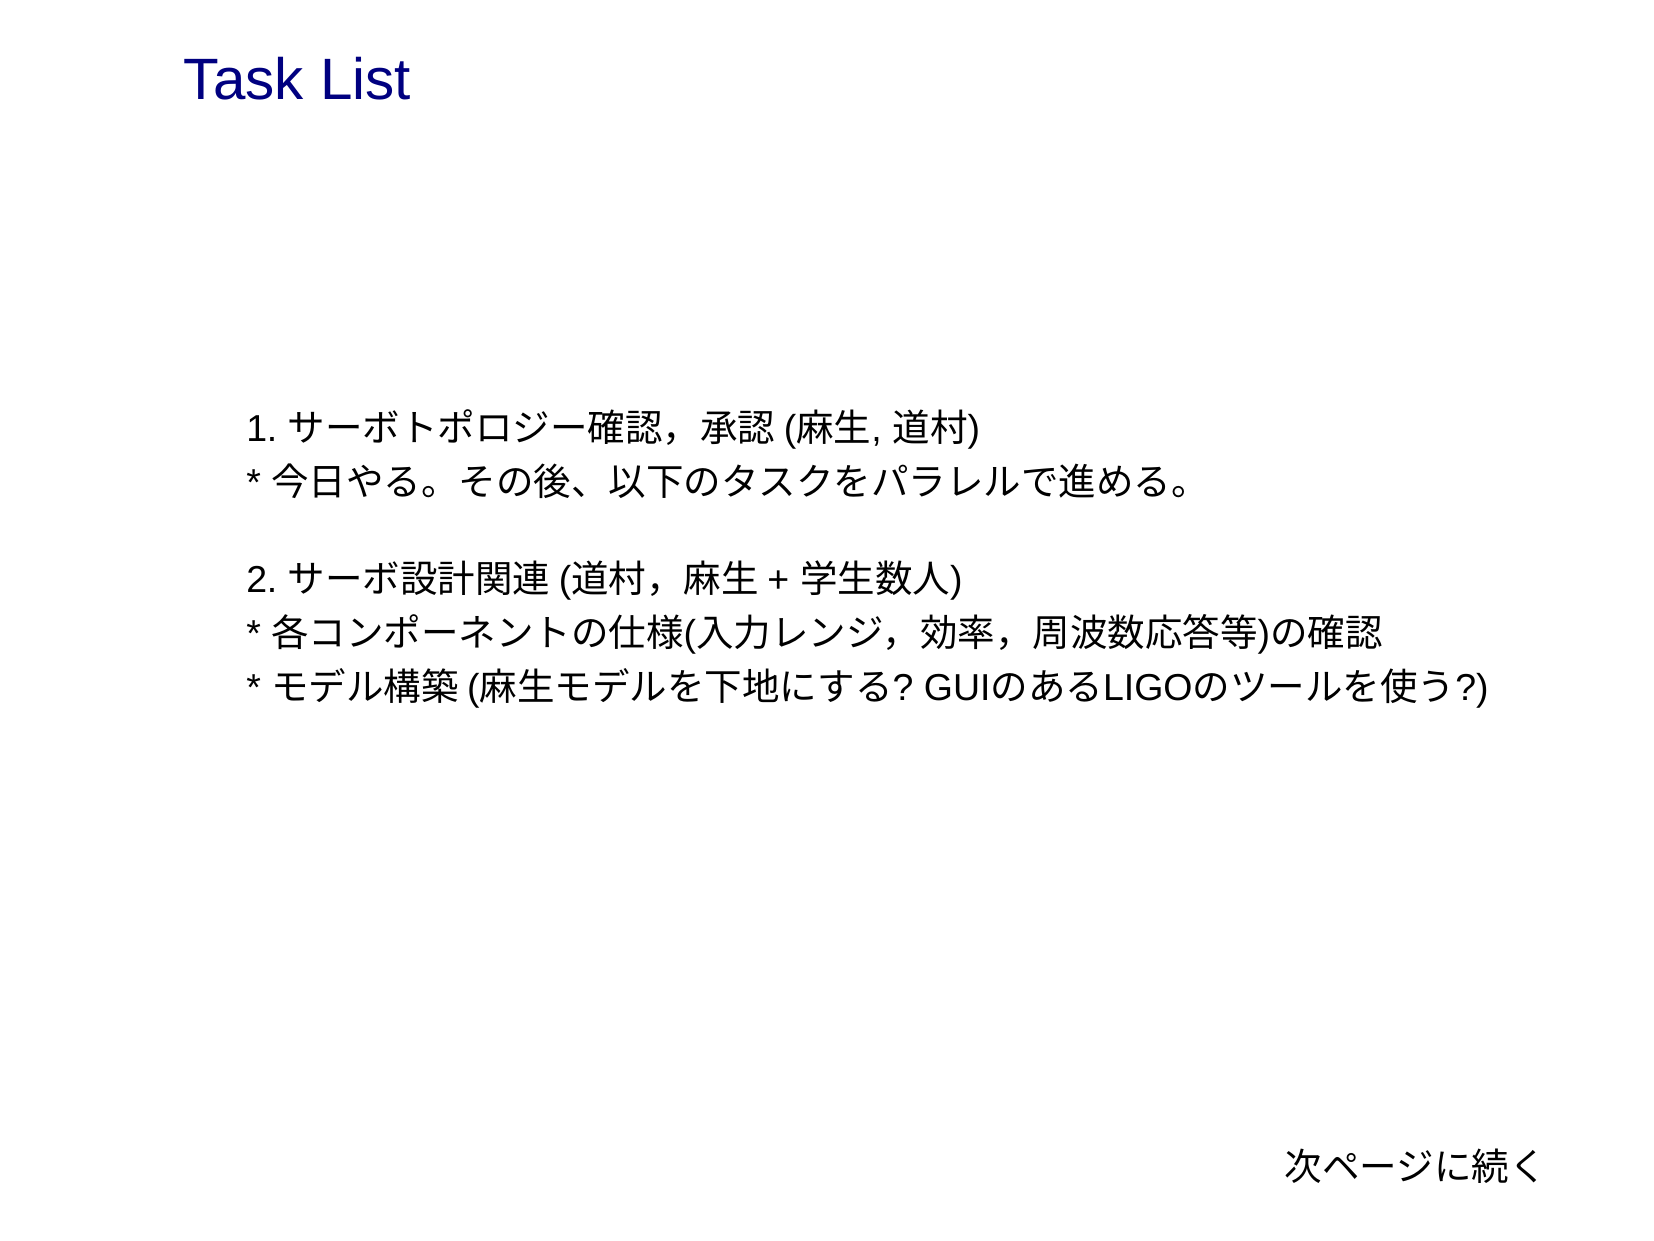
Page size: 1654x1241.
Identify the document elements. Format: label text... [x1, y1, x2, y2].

text_box Task List [169, 39, 427, 120]
text_box 1. サーボトポロジー確認，承認 (麻生, 道村) * 今日やる。その後、以下のタスクをパラレルで進める。 2. サーボ設計関連 (道村，麻生 + 学生数人) * 各コンポーネントの仕様(入力レンジ，効率，周波数応答等)の確認 * モデル構築 (麻生モデルを下地にする? GUIのあるLIGOのツールを使う?) [231, 390, 1441, 742]
text_box 次ページに続く [1270, 1129, 1540, 1183]
